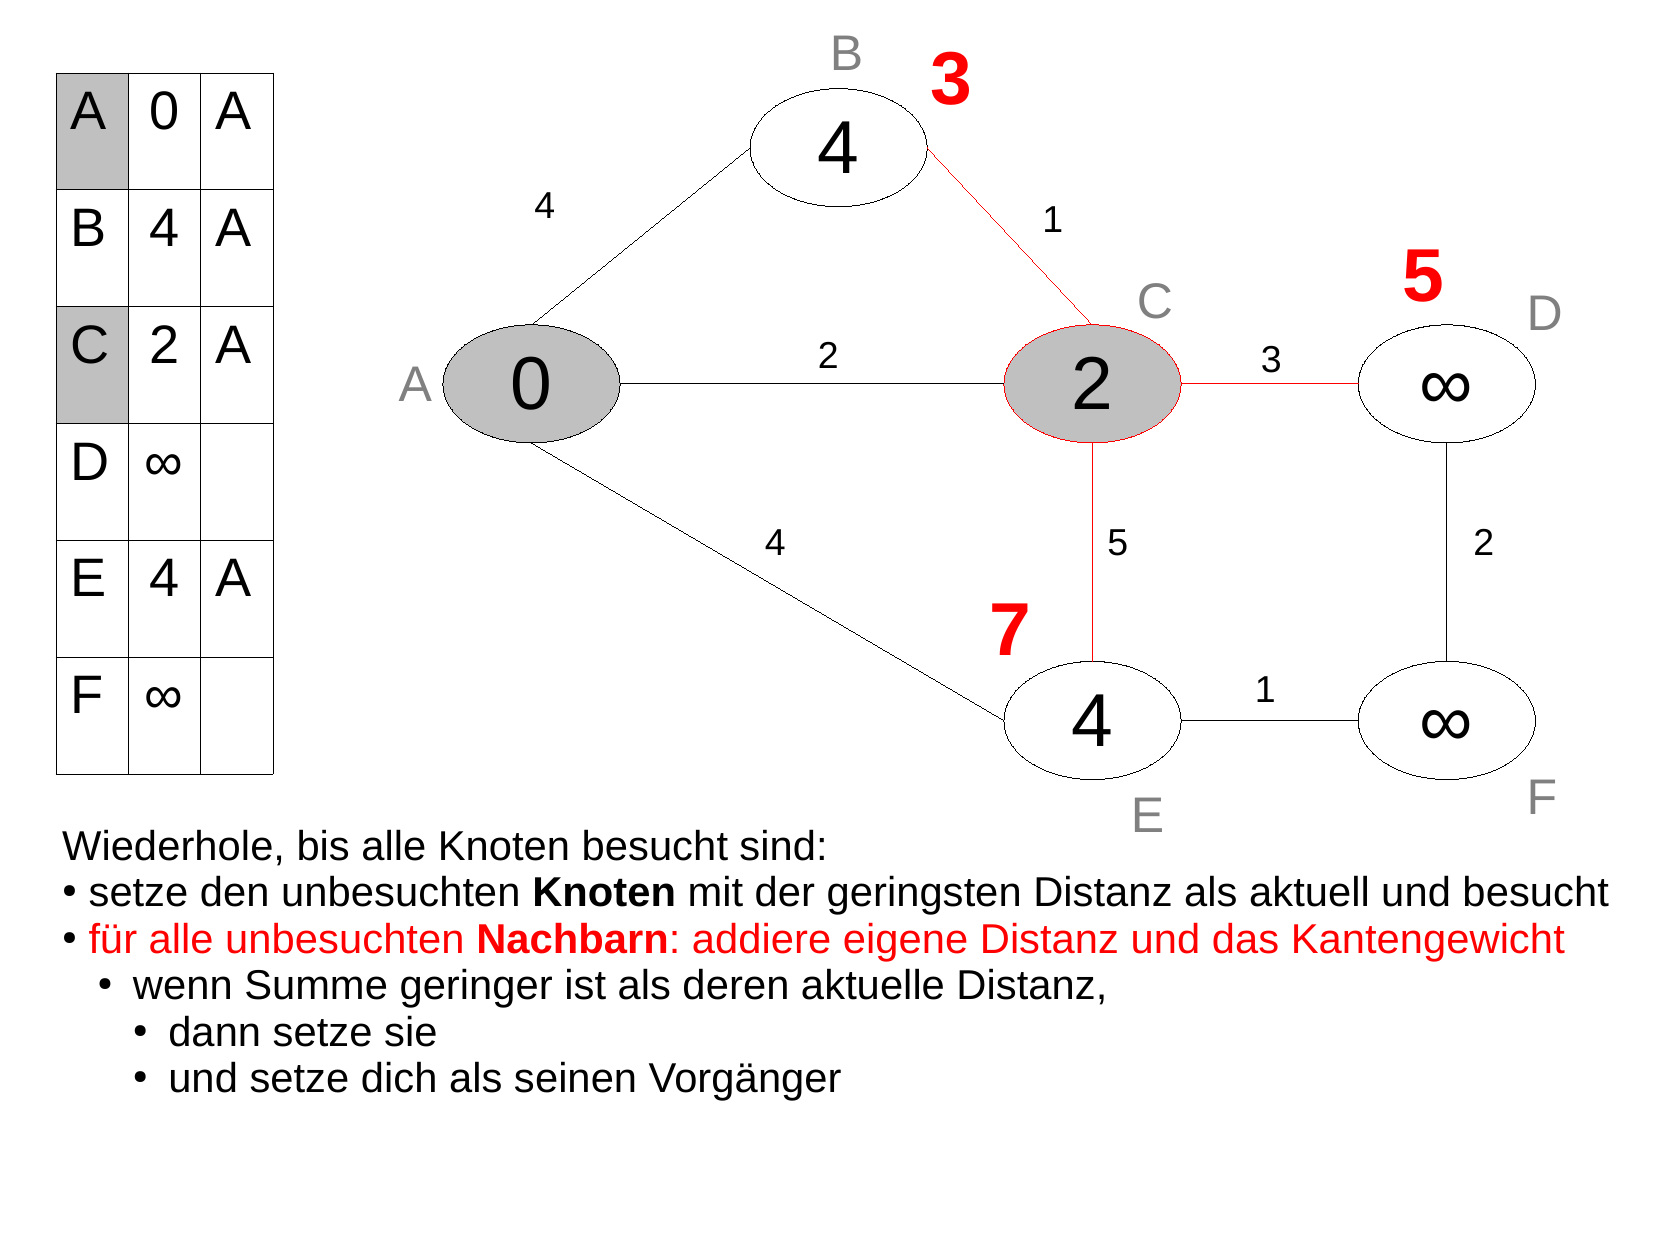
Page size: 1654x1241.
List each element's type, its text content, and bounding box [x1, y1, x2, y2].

text_box 5 [1092, 513, 1152, 573]
text_box 4 [519, 177, 579, 235]
text_box 3 [915, 29, 1004, 129]
table_header 0 [129, 74, 200, 189]
text_box A [383, 348, 473, 426]
table_cell ∞ [129, 424, 200, 540]
text_box 2 [1003, 324, 1182, 443]
table_cell D [57, 424, 128, 540]
table_cell A [201, 190, 273, 306]
table_header A [201, 74, 273, 189]
text_box F [1511, 761, 1601, 815]
text_box D [1511, 277, 1601, 367]
table_cell 4 [129, 190, 200, 306]
text_box 2 [803, 326, 863, 384]
text_box Wiederhole, bis alle Knoten besucht sind: setze den unbesuchten Knoten mit der geringsten Distanz als aktuell und besucht für alle unbesuchten Nachbarn: addiere eigene Distanz und das Kantengewicht wenn Summe geringer ist als deren aktuelle Distanz, dann setze sie und setze dich als seinen Vorgänger [47, 815, 1654, 1113]
text_box B [814, 17, 904, 89]
table_cell 2 [129, 307, 200, 423]
text_box 4 [750, 513, 810, 571]
text_box 4 [1003, 661, 1182, 780]
table_cell [201, 658, 273, 774]
table_cell F [57, 658, 128, 774]
text_box 1 [1027, 191, 1087, 249]
text_box 7 [974, 580, 1063, 680]
table_cell A [201, 307, 273, 423]
table_cell 4 [129, 541, 200, 657]
table_cell C [57, 307, 128, 423]
text_box 5 [1387, 226, 1477, 325]
table_cell [201, 424, 273, 540]
text_box 0 [461, 324, 621, 443]
text_box 2 [1458, 513, 1518, 585]
text_box ∞ [1358, 325, 1536, 443]
table_cell ∞ [129, 658, 200, 774]
text_box E [1116, 779, 1176, 815]
text_box 3 [1246, 330, 1306, 390]
text_box C [1122, 265, 1211, 361]
table_cell B [57, 190, 128, 306]
table_cell E [57, 541, 128, 657]
table_cell A [201, 541, 273, 657]
text_box 4 [750, 89, 928, 207]
table_header A [57, 74, 128, 189]
text_box 1 [1240, 661, 1300, 725]
text_box ∞ [1358, 661, 1536, 780]
